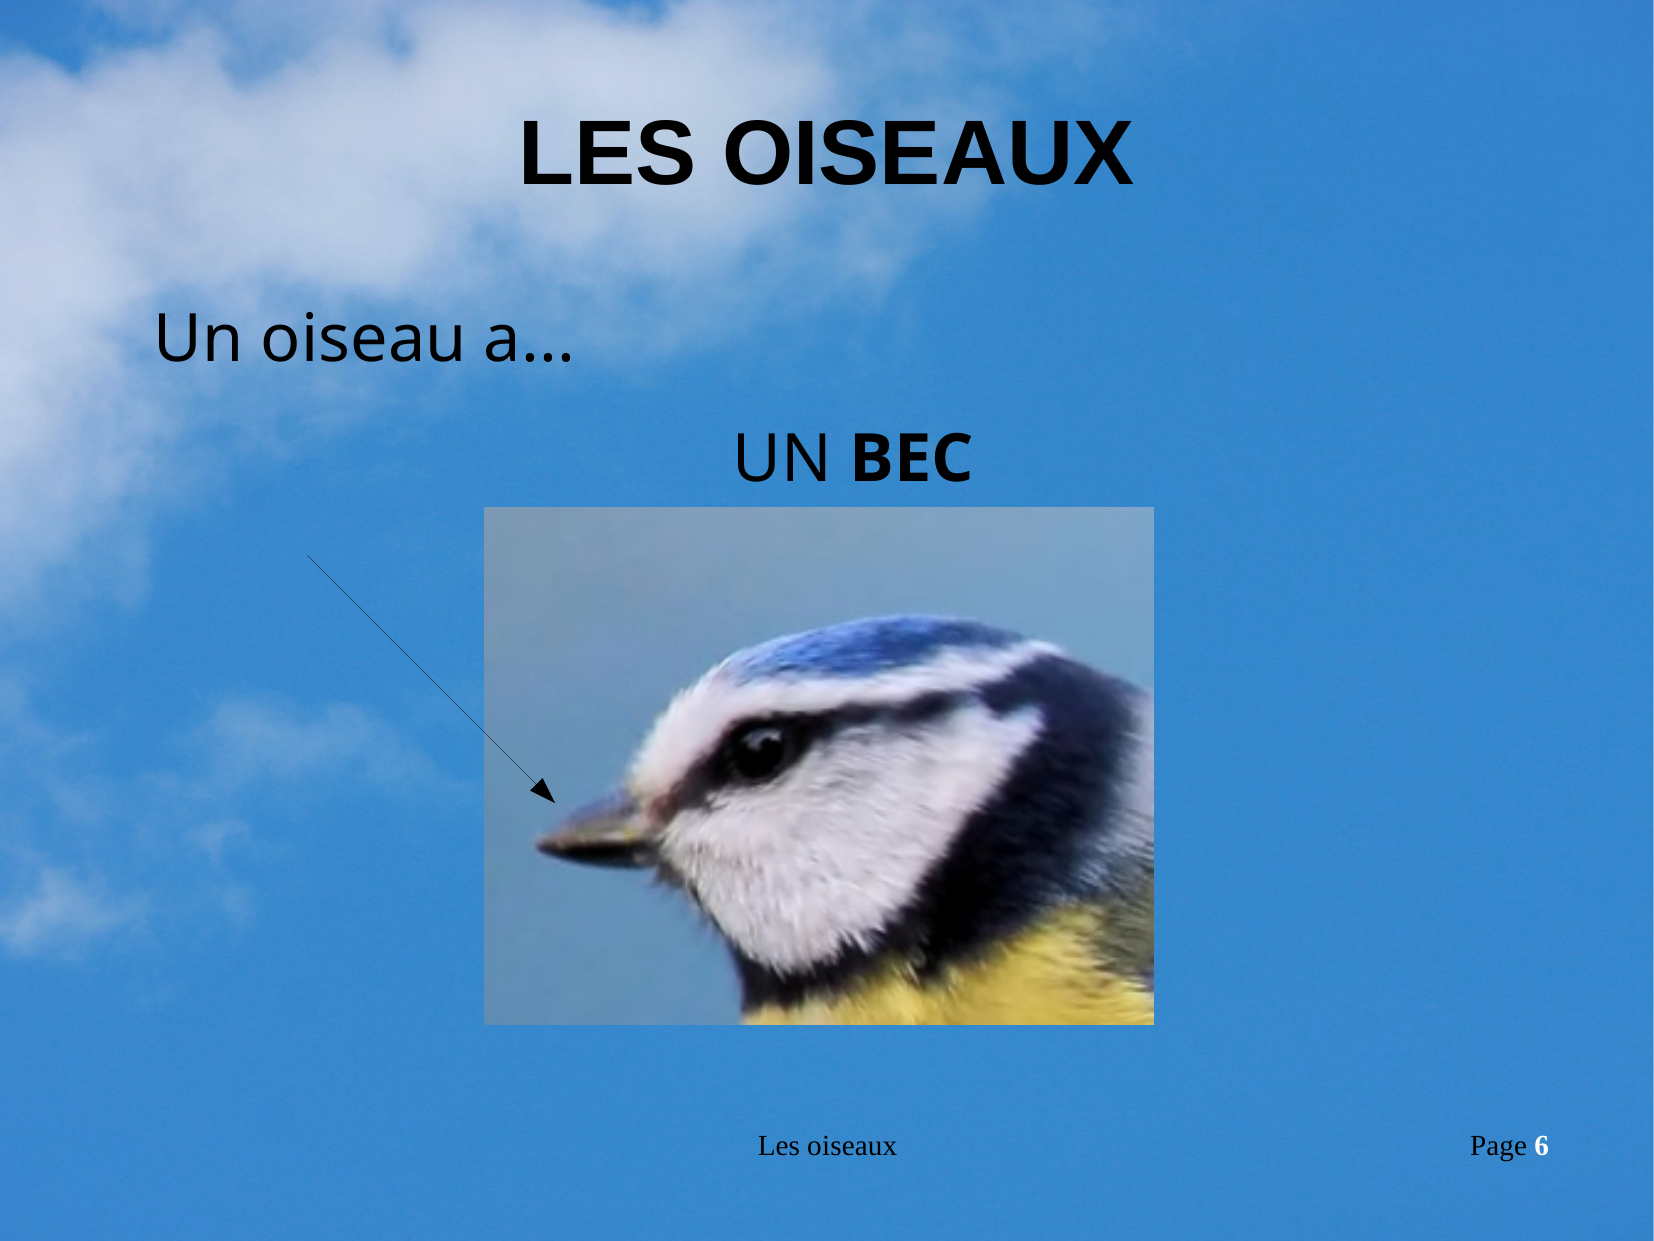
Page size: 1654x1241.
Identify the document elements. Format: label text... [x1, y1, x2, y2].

list Un oiseau a... UN BEC [82, 290, 1571, 1109]
picture [0, 0, 1654, 1241]
title LES OISEAUX [82, 49, 1571, 257]
